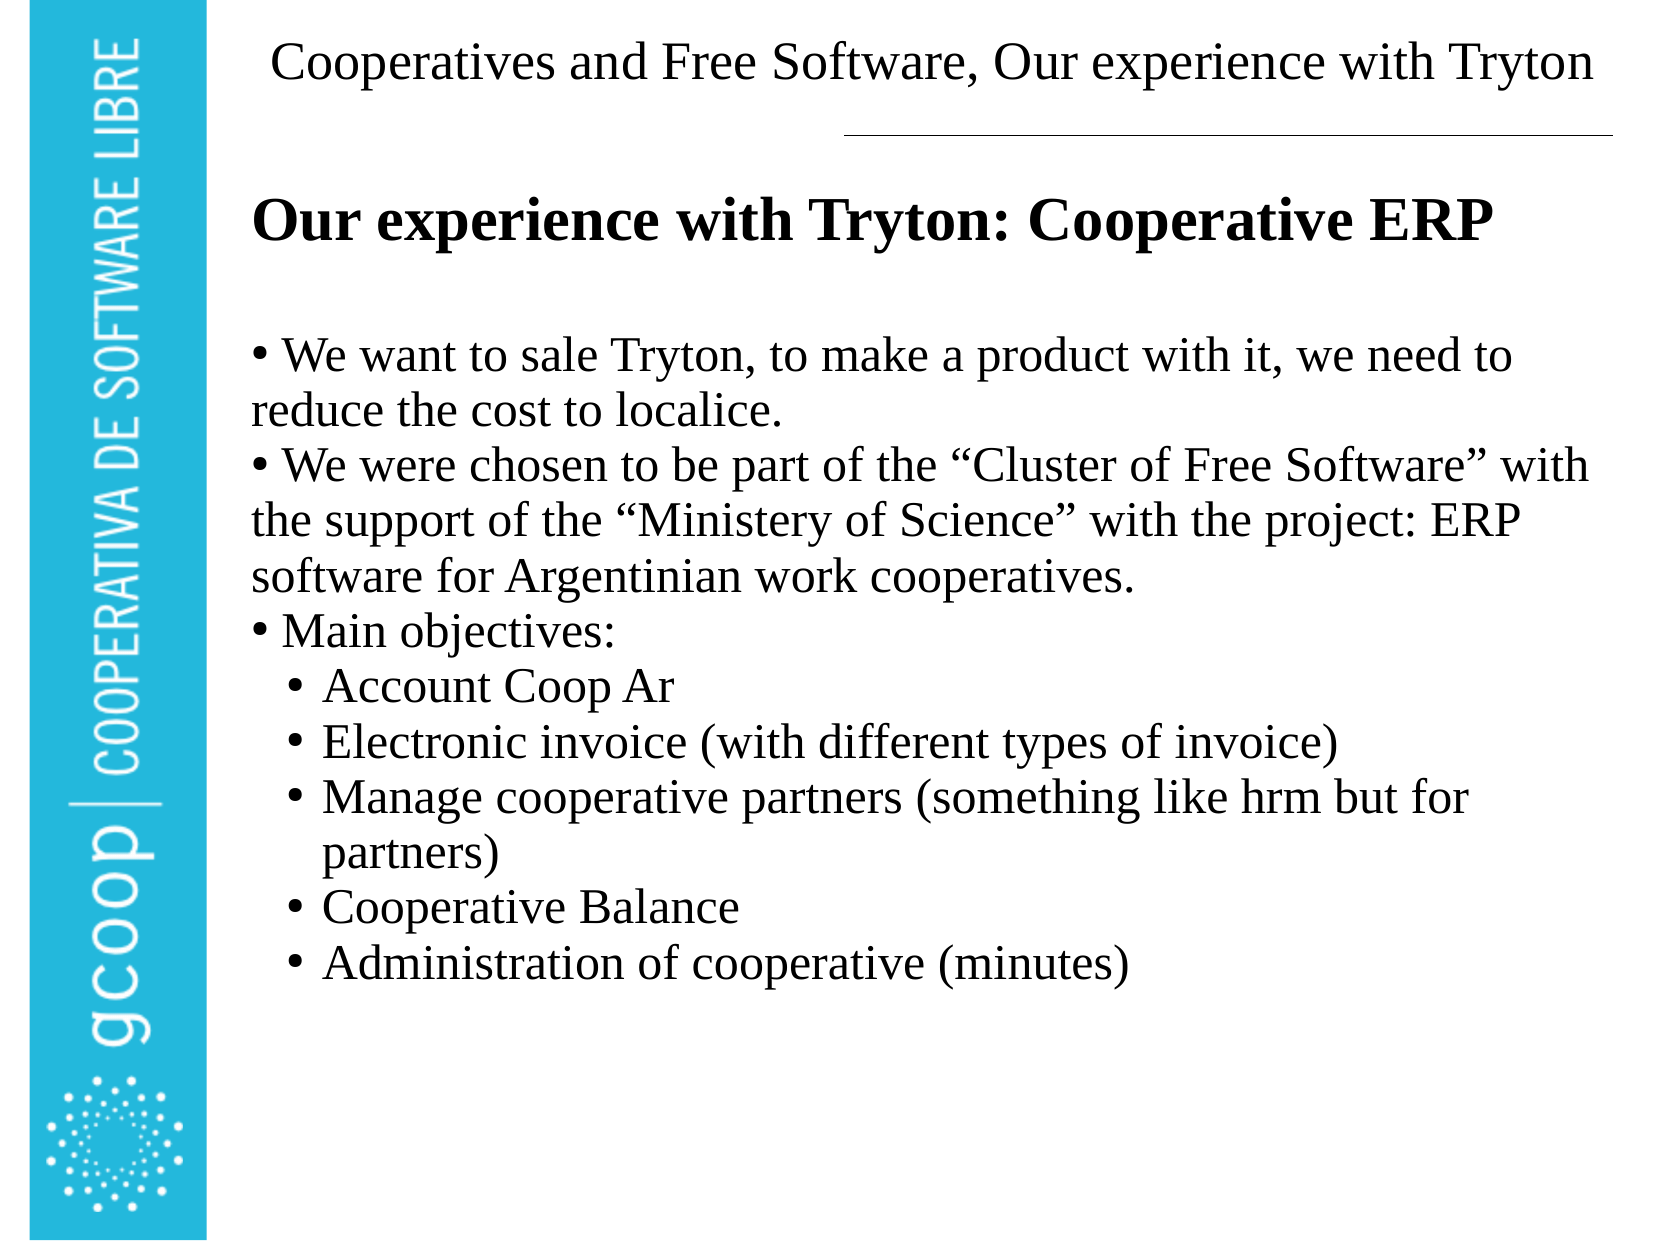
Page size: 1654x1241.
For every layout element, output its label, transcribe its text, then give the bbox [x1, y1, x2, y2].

text_box [29, 0, 207, 1241]
text_box Cooperatives and Free Software, Our experience with Tryton [242, 23, 1625, 104]
text_box Our experience with Tryton: Cooperative ERP [236, 177, 1565, 274]
text_box We want to sale Tryton, to make a product with it, we need to reduce the cost to localice. We were chosen to be part of the “Cluster of Free Software” with the support of the “Ministery of Science” with the project: ERP software for Argentinian work cooperatives. Main objectives: Account Coop Ar Electronic invoice (with different types of invoice) Manage cooperative partners (something like hrm but for partners) Cooperative Balance Administration of cooperative (minutes) [236, 319, 1607, 1060]
picture [46, 38, 183, 1212]
